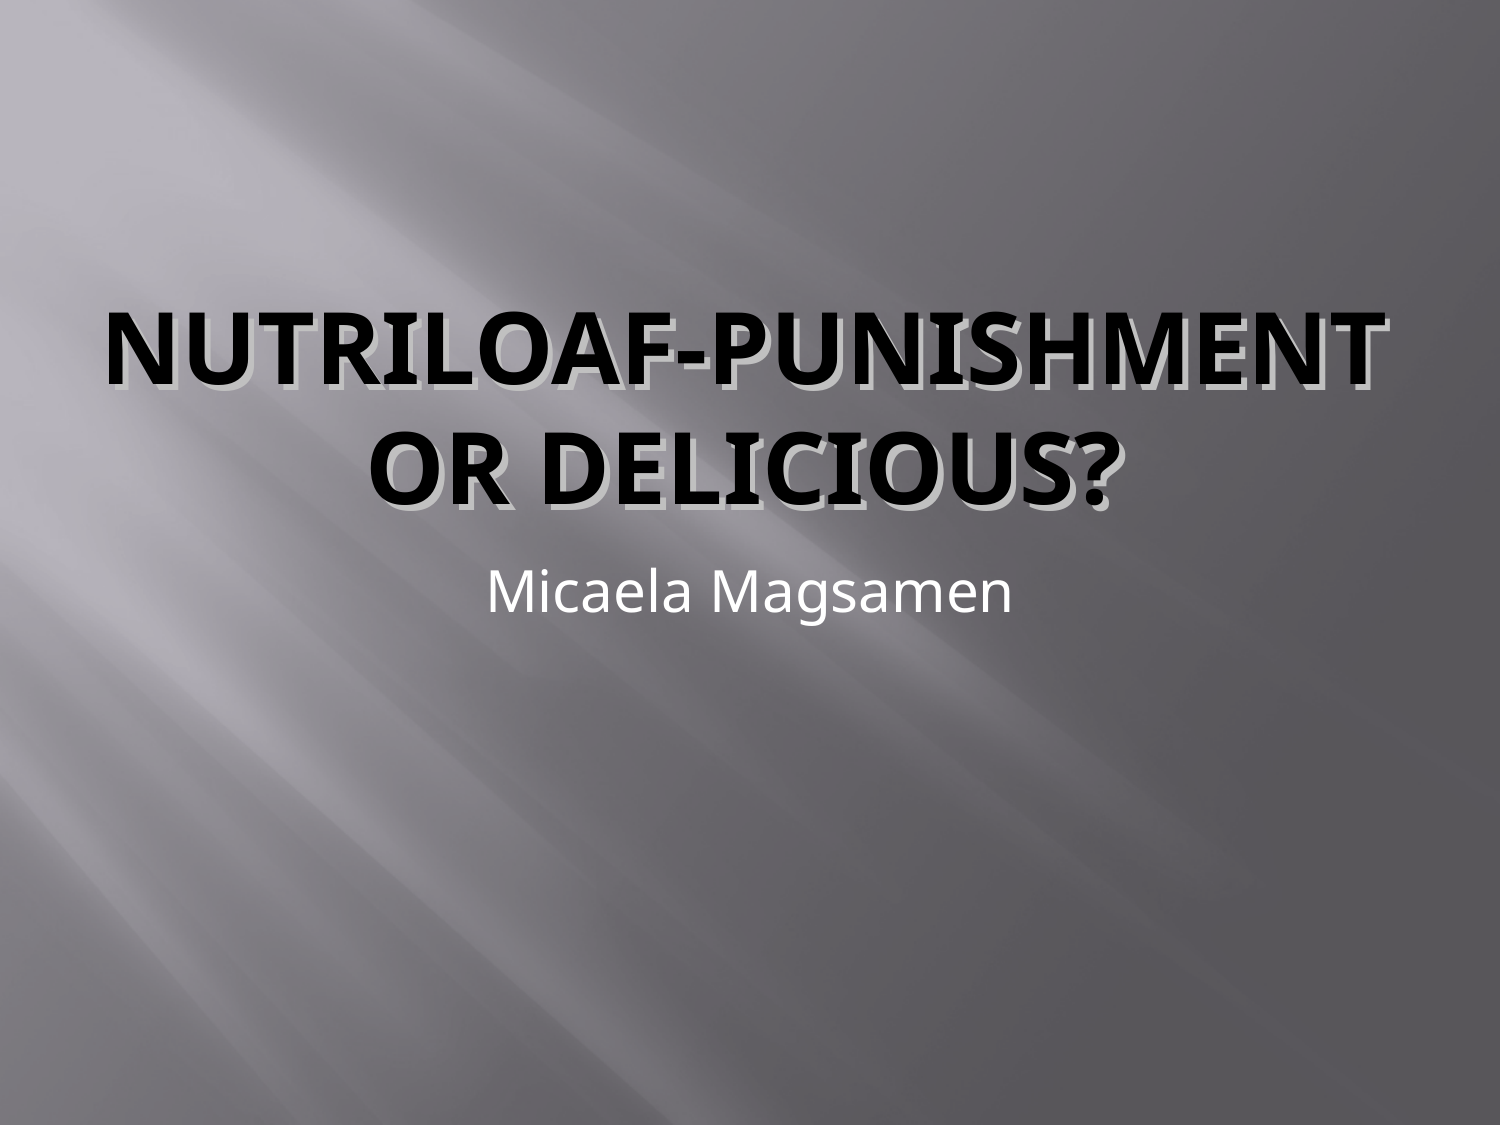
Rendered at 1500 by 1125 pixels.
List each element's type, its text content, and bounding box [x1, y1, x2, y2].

subtitle Micaela Magsamen [225, 546, 1276, 835]
title Nutriloaf-Punishment or Delicious? [69, 224, 1420, 526]
